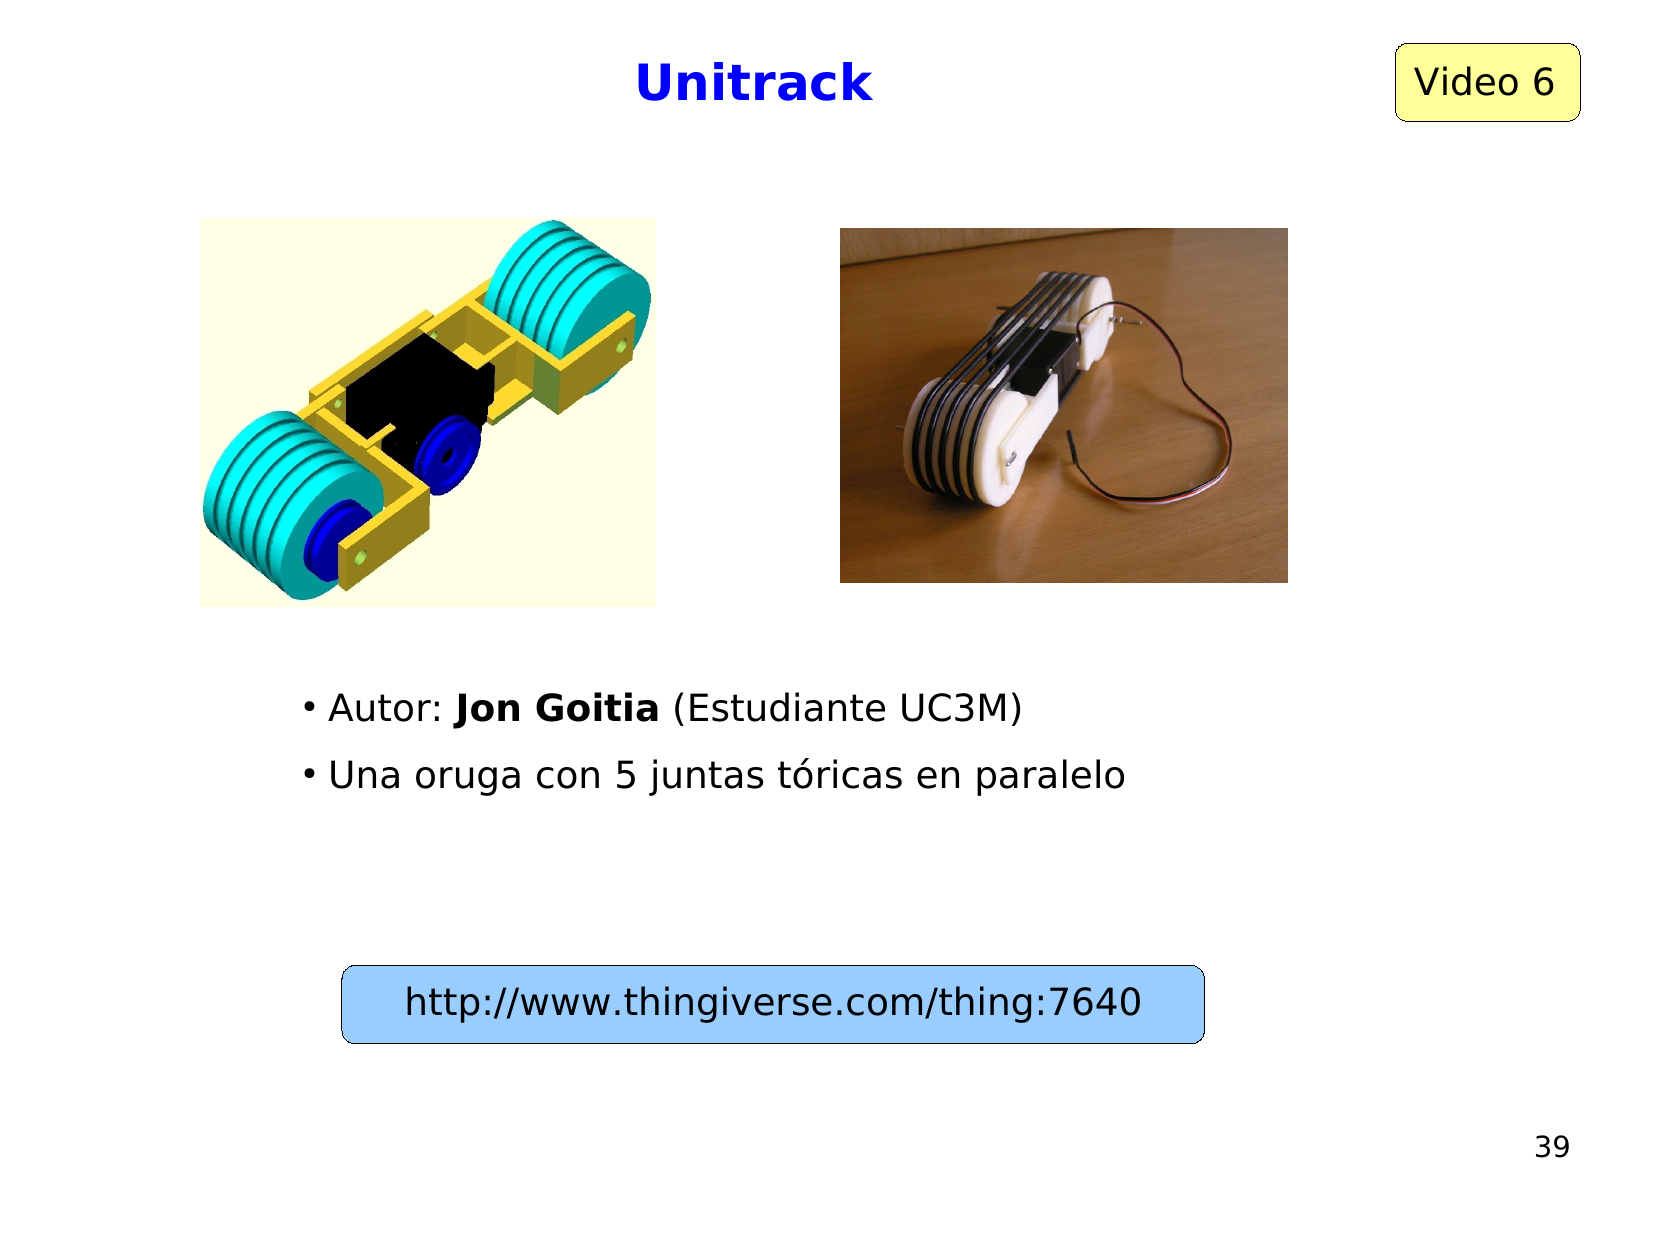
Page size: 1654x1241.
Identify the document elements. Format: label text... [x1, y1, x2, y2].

text_box [1395, 43, 1581, 122]
text_box http://www.thingiverse.com/thing:7640 [389, 973, 1159, 1032]
text_box Unitrack [619, 46, 936, 120]
text_box [341, 965, 1205, 1044]
text_box Video 6 [1399, 53, 1576, 113]
text_box Autor: Jon Goitia (Estudiante UC3M) Una oruga con 5 juntas tóricas en paralelo [288, 678, 1241, 809]
picture [200, 218, 656, 607]
picture [840, 228, 1288, 583]
